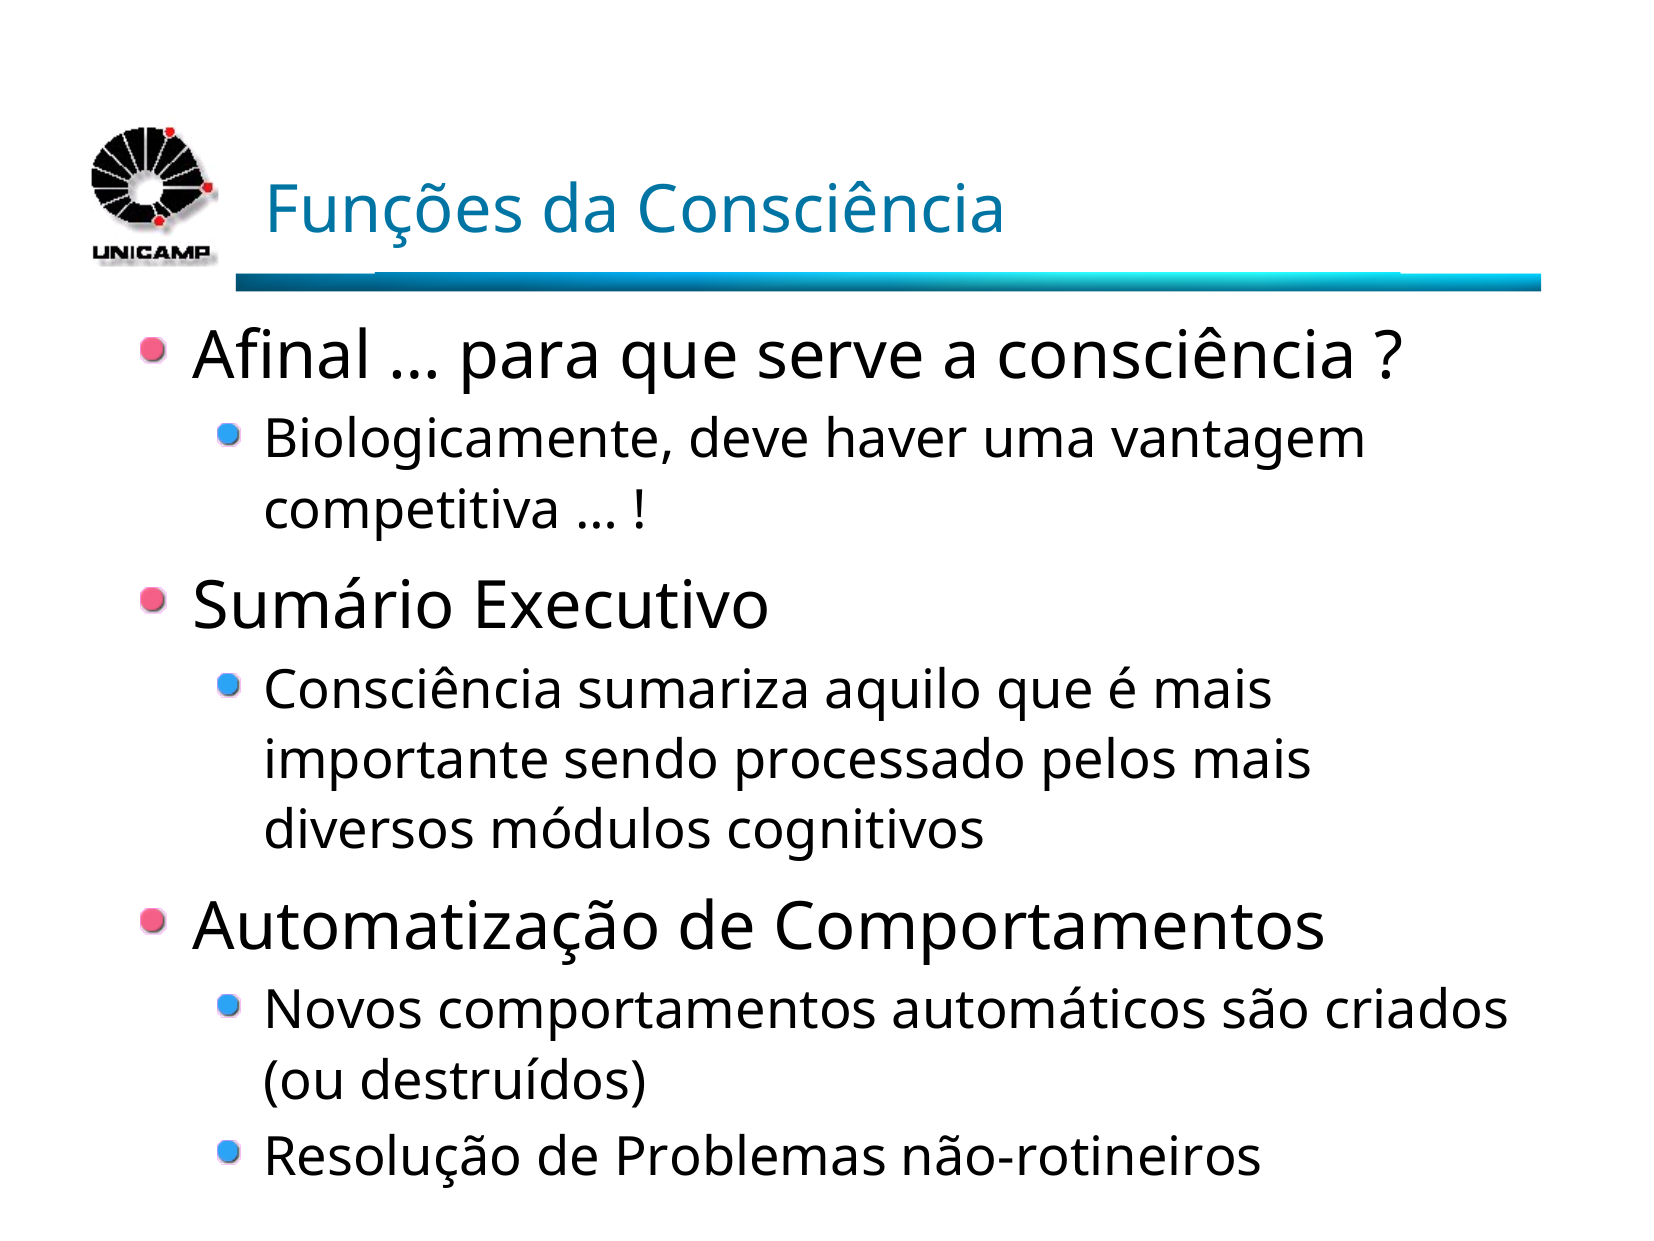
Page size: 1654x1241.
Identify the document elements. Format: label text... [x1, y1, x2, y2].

title Funções da Consciência [264, 42, 1534, 250]
picture [125, 272, 1654, 295]
list Afinal … para que serve a consciência ? Biologicamente, deve haver uma vantagem competitiva … ! Sumário Executivo Consciência sumariza aquilo que é mais importante sendo processado pelos mais diversos módulos cognitivos Automatização de Comportamentos Novos comportamentos automáticos são criados (ou destruídos) Resolução de Problemas não-rotineiros [121, 309, 1534, 1167]
